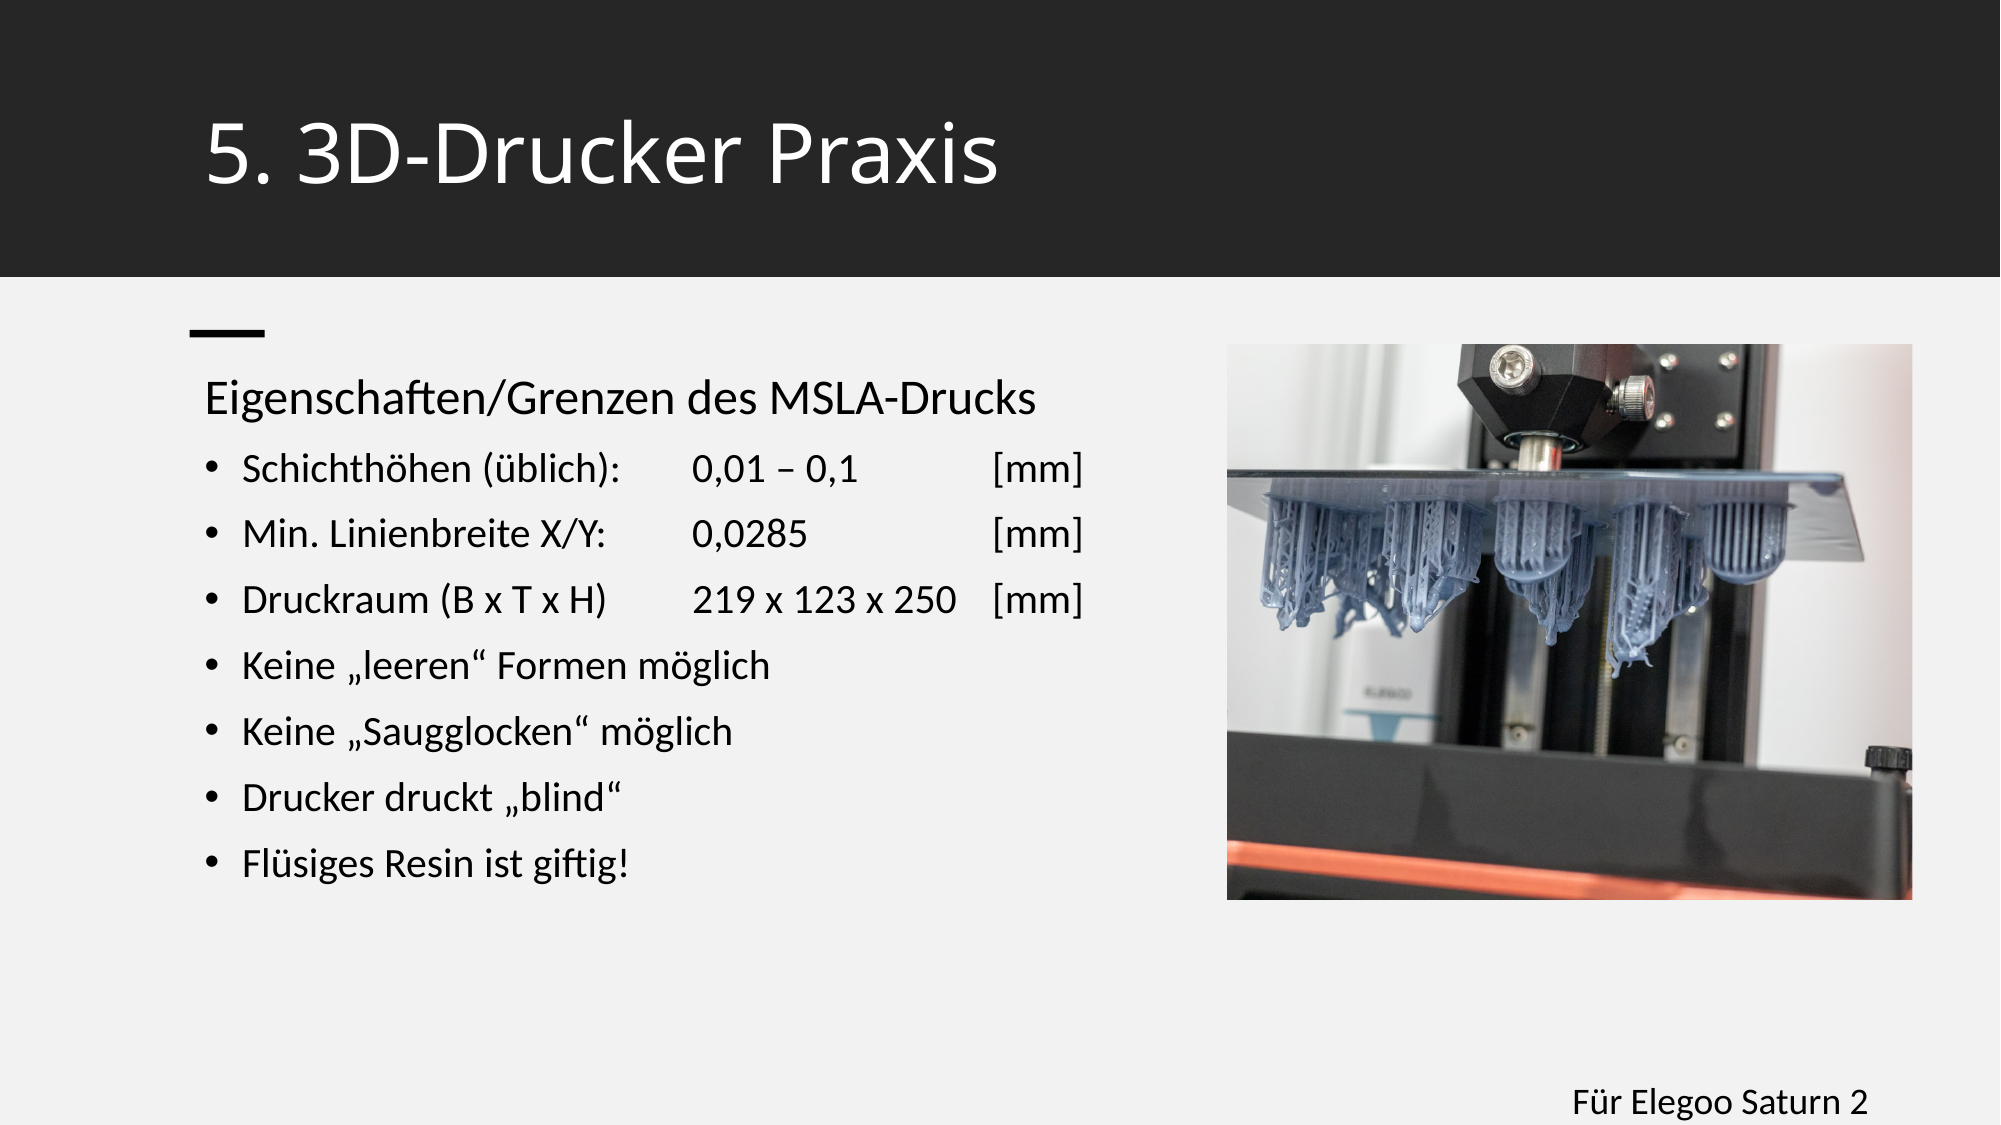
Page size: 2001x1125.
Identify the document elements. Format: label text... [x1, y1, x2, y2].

list Eigenschaften/Grenzen des MSLA-Drucks Schichthöhen (üblich): 0,01 – 0,1 [mm] Min. Linienbreite X/Y: 0,0285 [mm] Druckraum (B x T x H) 219 x 123 x 250 [mm] Keine „leeren“ Formen möglich Keine „Saugglocken“ möglich Drucker druckt „blind“ Flüsiges Resin ist giftig! [189, 363, 1811, 1014]
text_box [0, 0, 2000, 1125]
picture [1227, 344, 1913, 901]
text_box Für Elegoo Saturn 2 [1557, 1069, 1884, 1125]
title 5. 3D-Drucker Praxis [189, 104, 1812, 253]
